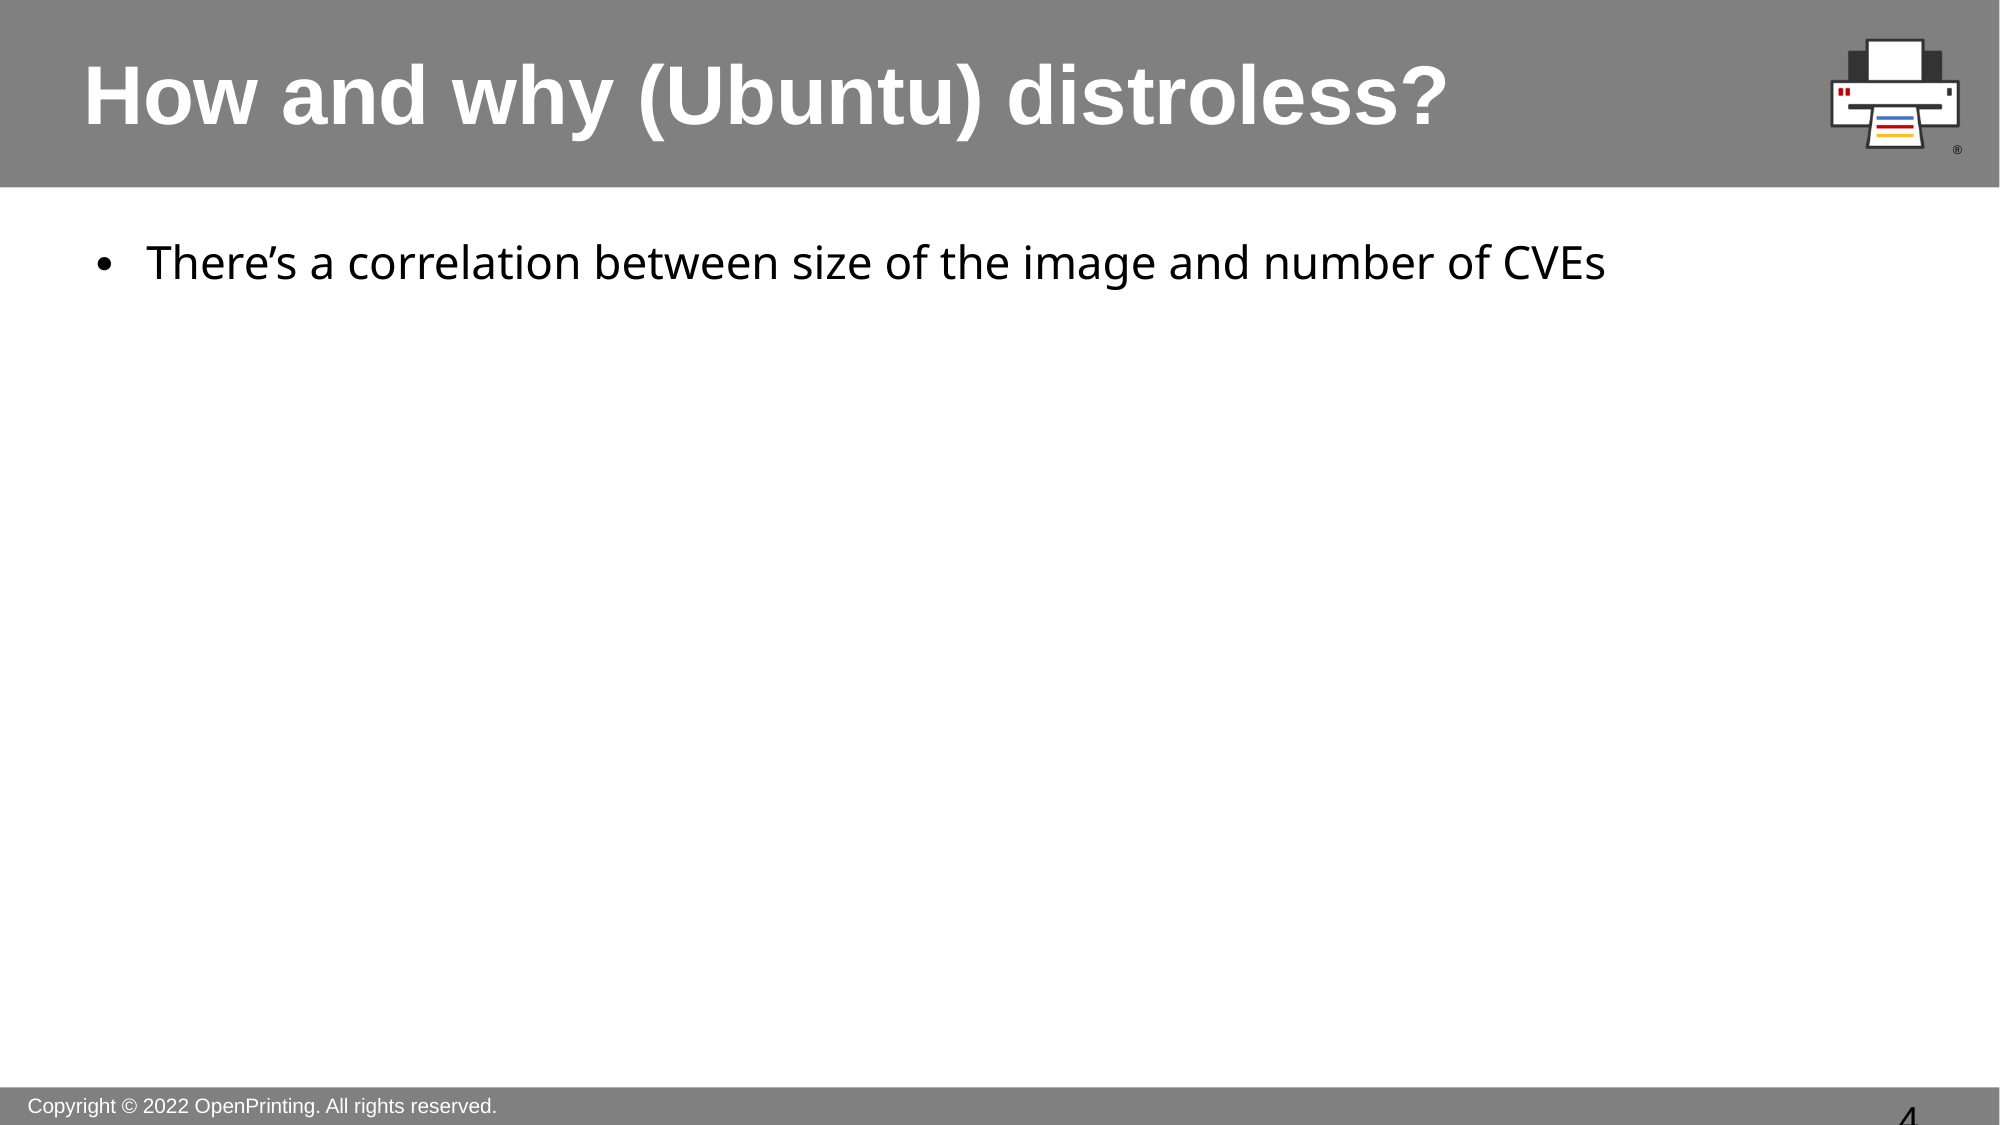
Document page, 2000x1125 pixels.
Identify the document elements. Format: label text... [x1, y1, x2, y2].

picture [1825, 33, 1965, 154]
text_box How and why (Ubuntu) distroless? [74, 7, 1785, 174]
text_box There’s a correlation between size of the image and number of CVEs [74, 224, 1935, 1067]
